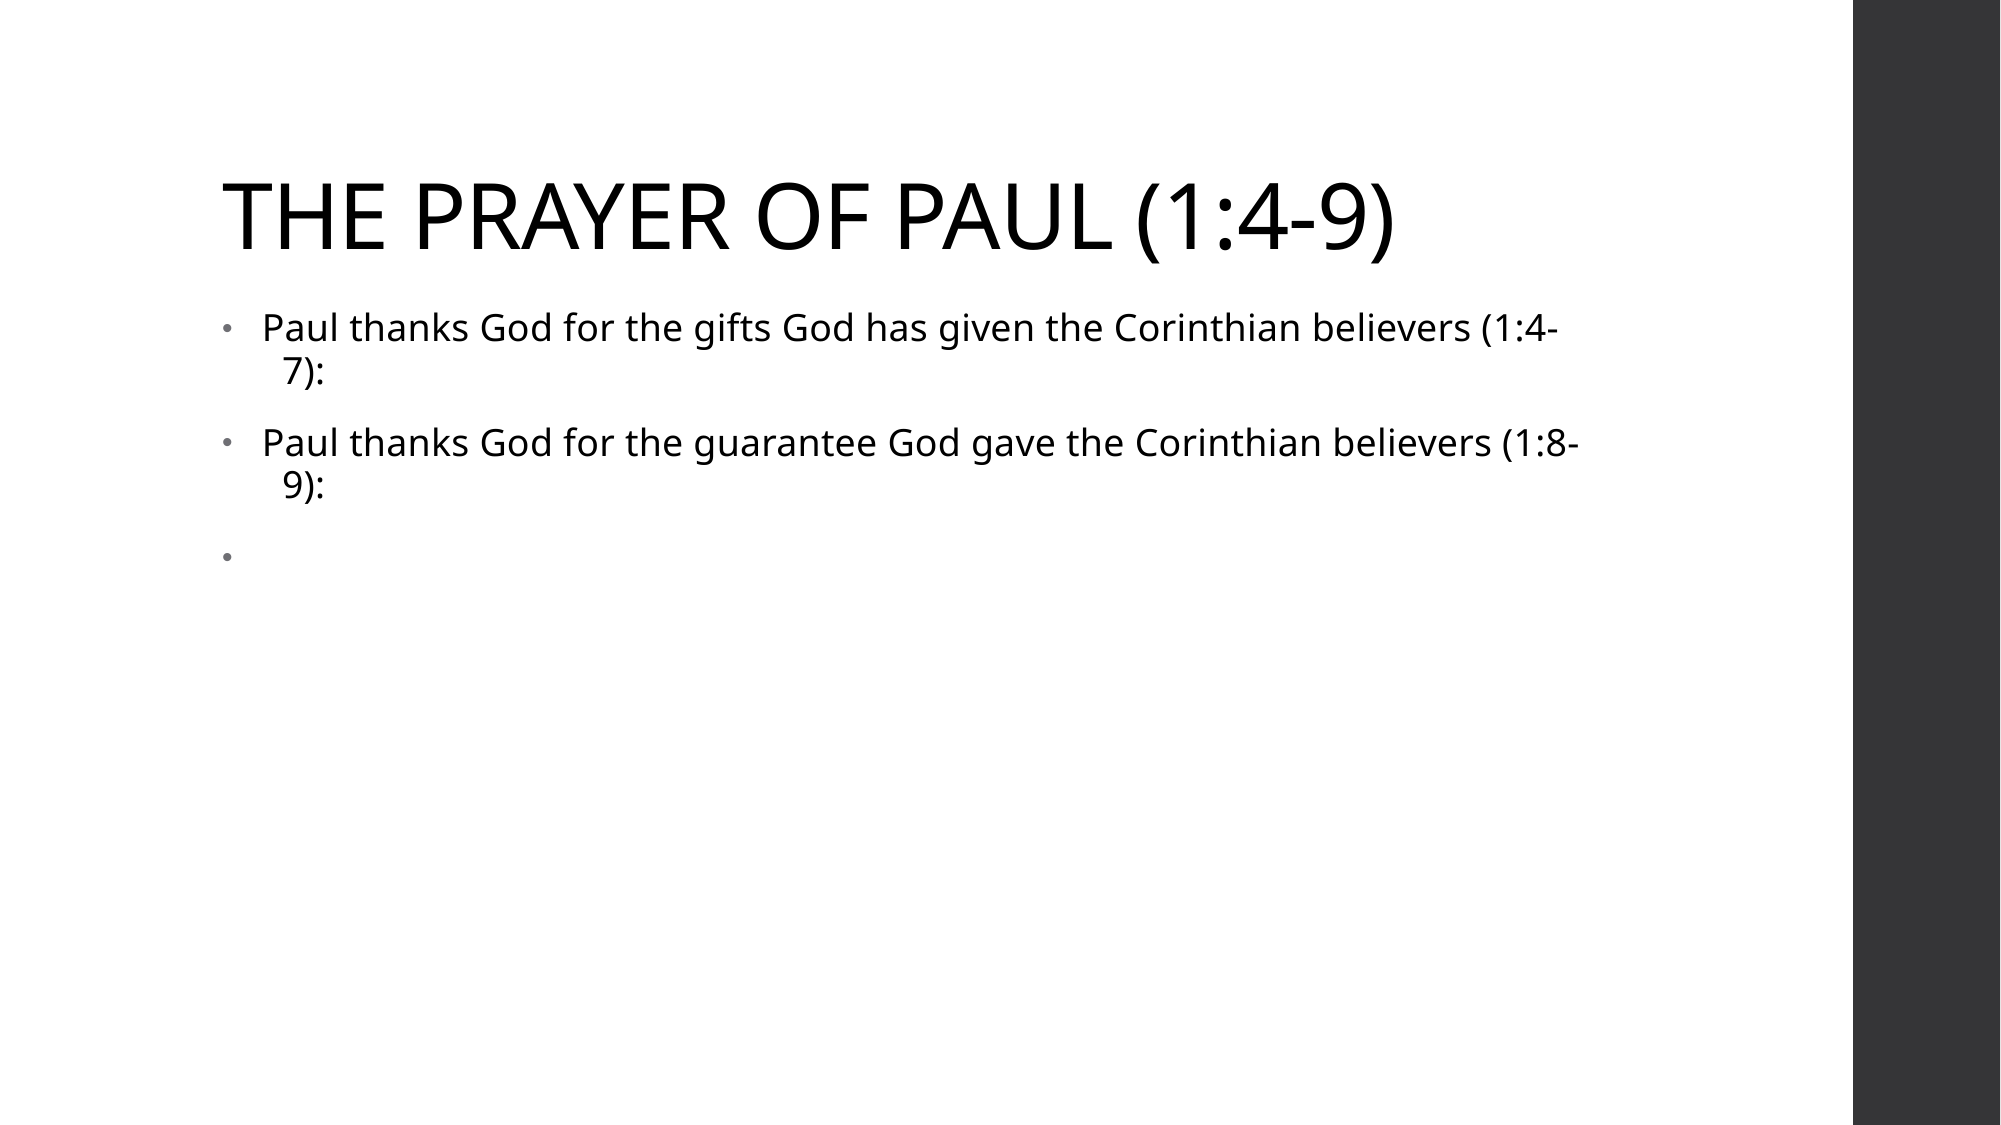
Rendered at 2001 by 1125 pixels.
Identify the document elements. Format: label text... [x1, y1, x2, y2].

list Paul thanks God for the gifts God has given the Corinthian believers (1:4-7): Paul thanks God for the guarantee God gave the Corinthian believers (1:8-9): [206, 299, 1617, 1014]
title THE PRAYER OF PAUL (1:4-9) [206, 60, 1797, 278]
